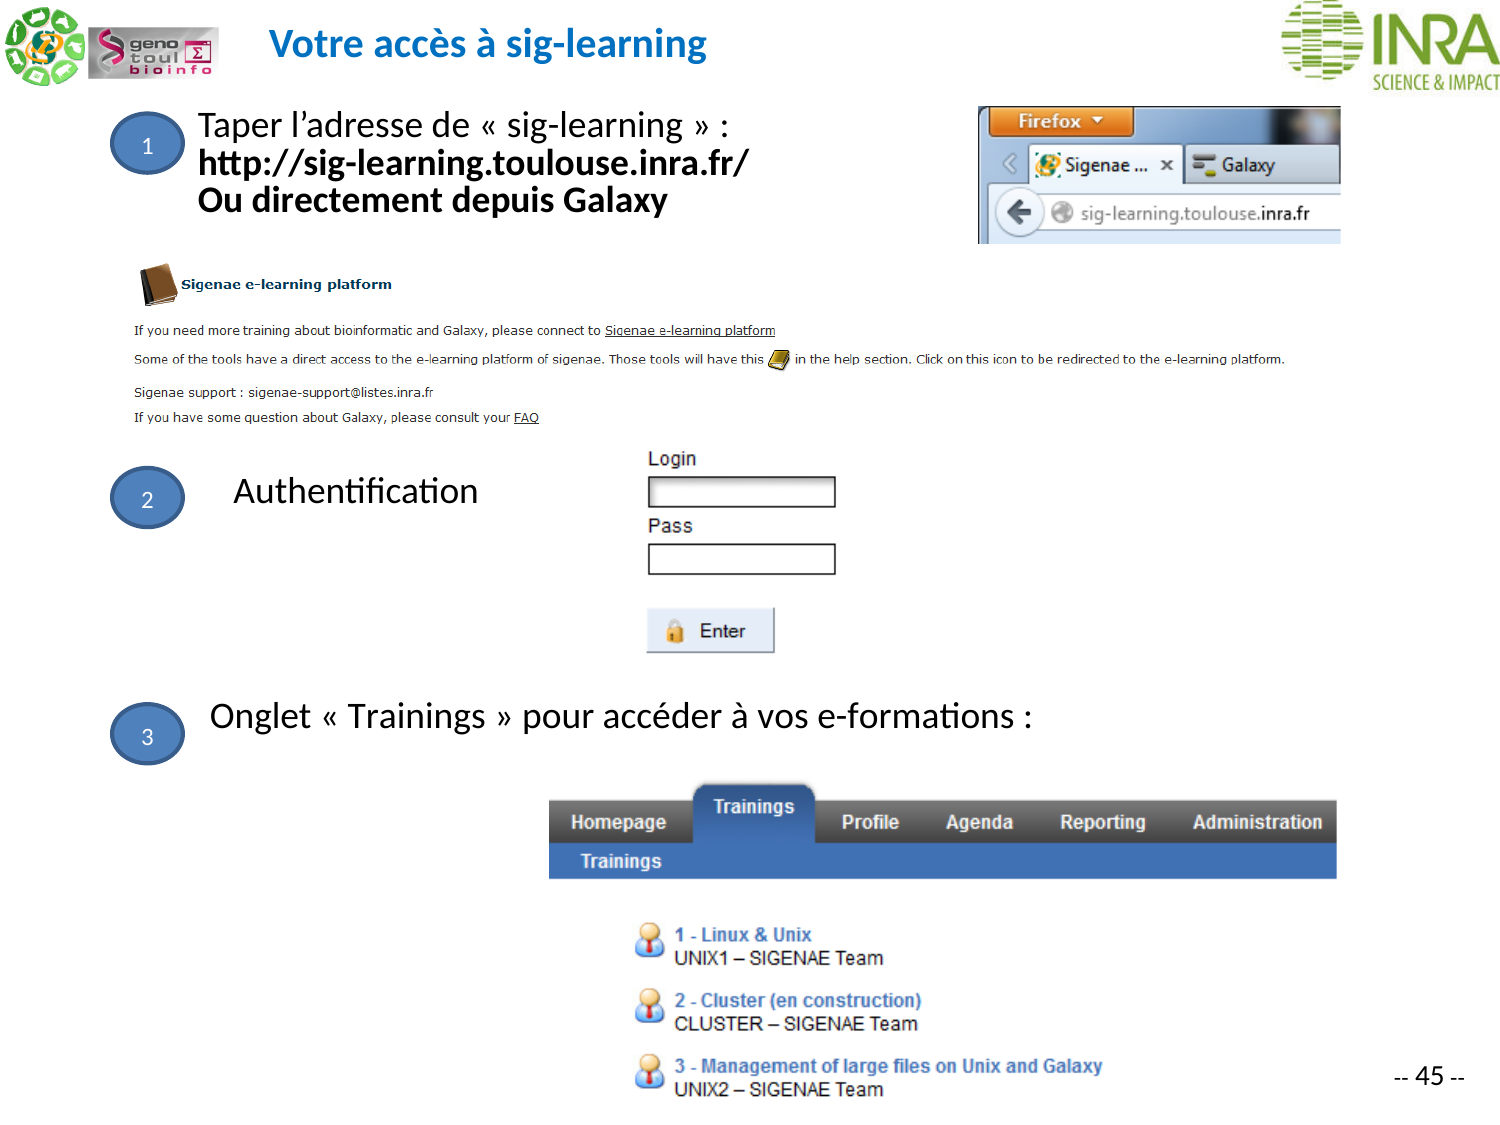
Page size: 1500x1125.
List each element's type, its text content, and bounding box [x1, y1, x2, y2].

picture [978, 0, 1500, 244]
picture [100, 255, 1294, 681]
text_box 1 [112, 113, 183, 173]
text_box 3 [112, 704, 183, 764]
picture [549, 775, 1337, 1118]
picture [88, 27, 219, 79]
text_box Authentification [218, 468, 538, 529]
picture [5, 7, 85, 86]
text_box Onglet « Trainings » pour accéder à vos e-formations : [194, 692, 1341, 754]
text_box 2 [112, 467, 183, 528]
text_box Taper l’adresse de « sig-learning » : http://sig-learning.toulouse.inra.fr/ Ou directement depuis Galaxy [183, 101, 1447, 255]
text_box Votre accès à sig-learning [253, 19, 1270, 86]
